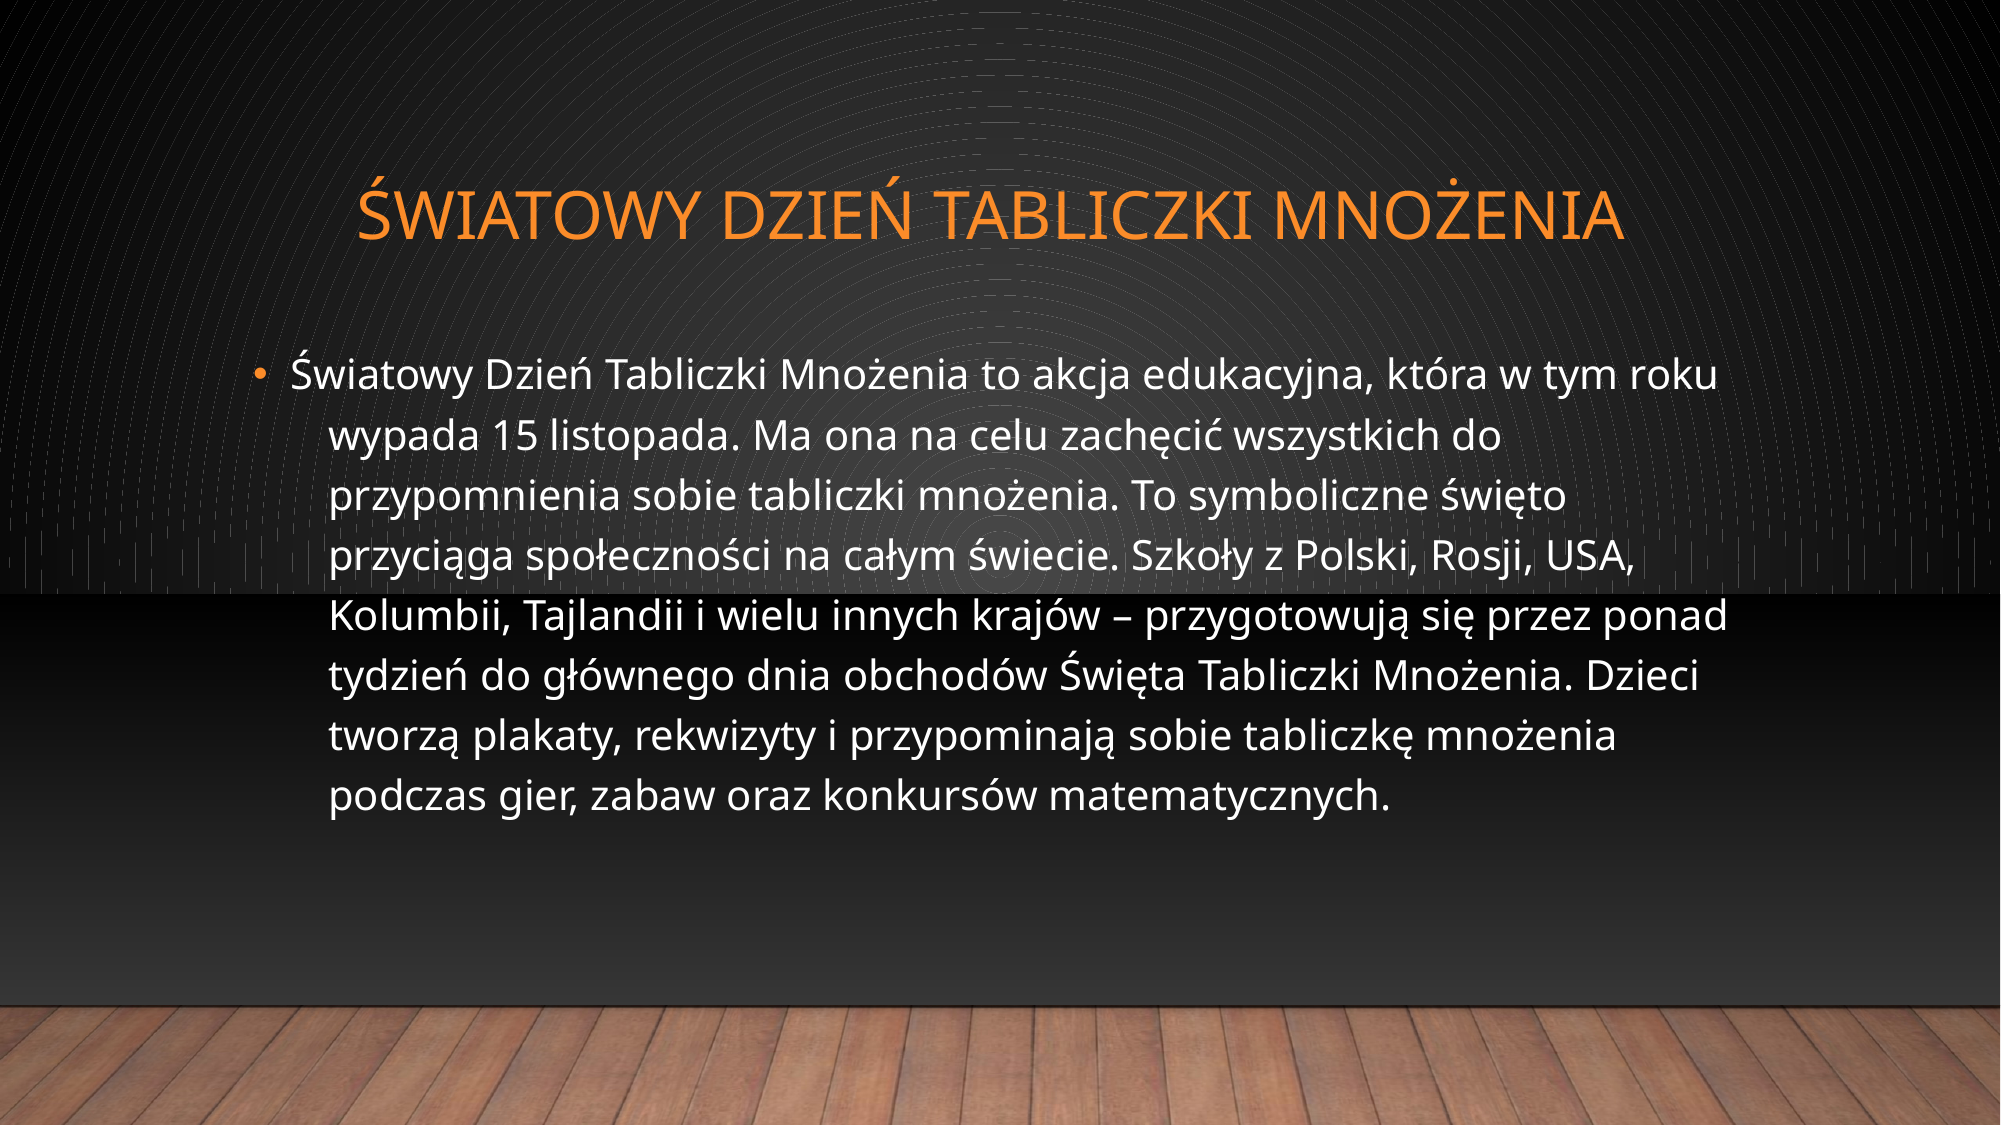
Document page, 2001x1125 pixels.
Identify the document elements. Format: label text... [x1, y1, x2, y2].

list Światowy Dzień Tabliczki Mnożenia to akcja edukacyjna, która w tym roku wypada 15 listopada. Ma ona na celu zachęcić wszystkich do przypomnienia sobie tabliczki mnożenia. To symboliczne święto przyciąga społeczności na całym świecie. Szkoły z Polski, Rosji, USA, Kolumbii, Tajlandii i wielu innych krajów – przygotowują się przez ponad tydzień do głównego dnia obchodów Święta Tabliczki Mnożenia. Dzieci tworzą plakaty, rekwizyty i przypominają sobie tabliczkę mnożenia podczas gier, zabaw oraz konkursów matematycznych. [238, 330, 1763, 897]
title ŚWIATOWY DZIEŃ TABLICZKI MNOŻENIA [238, 131, 1763, 305]
